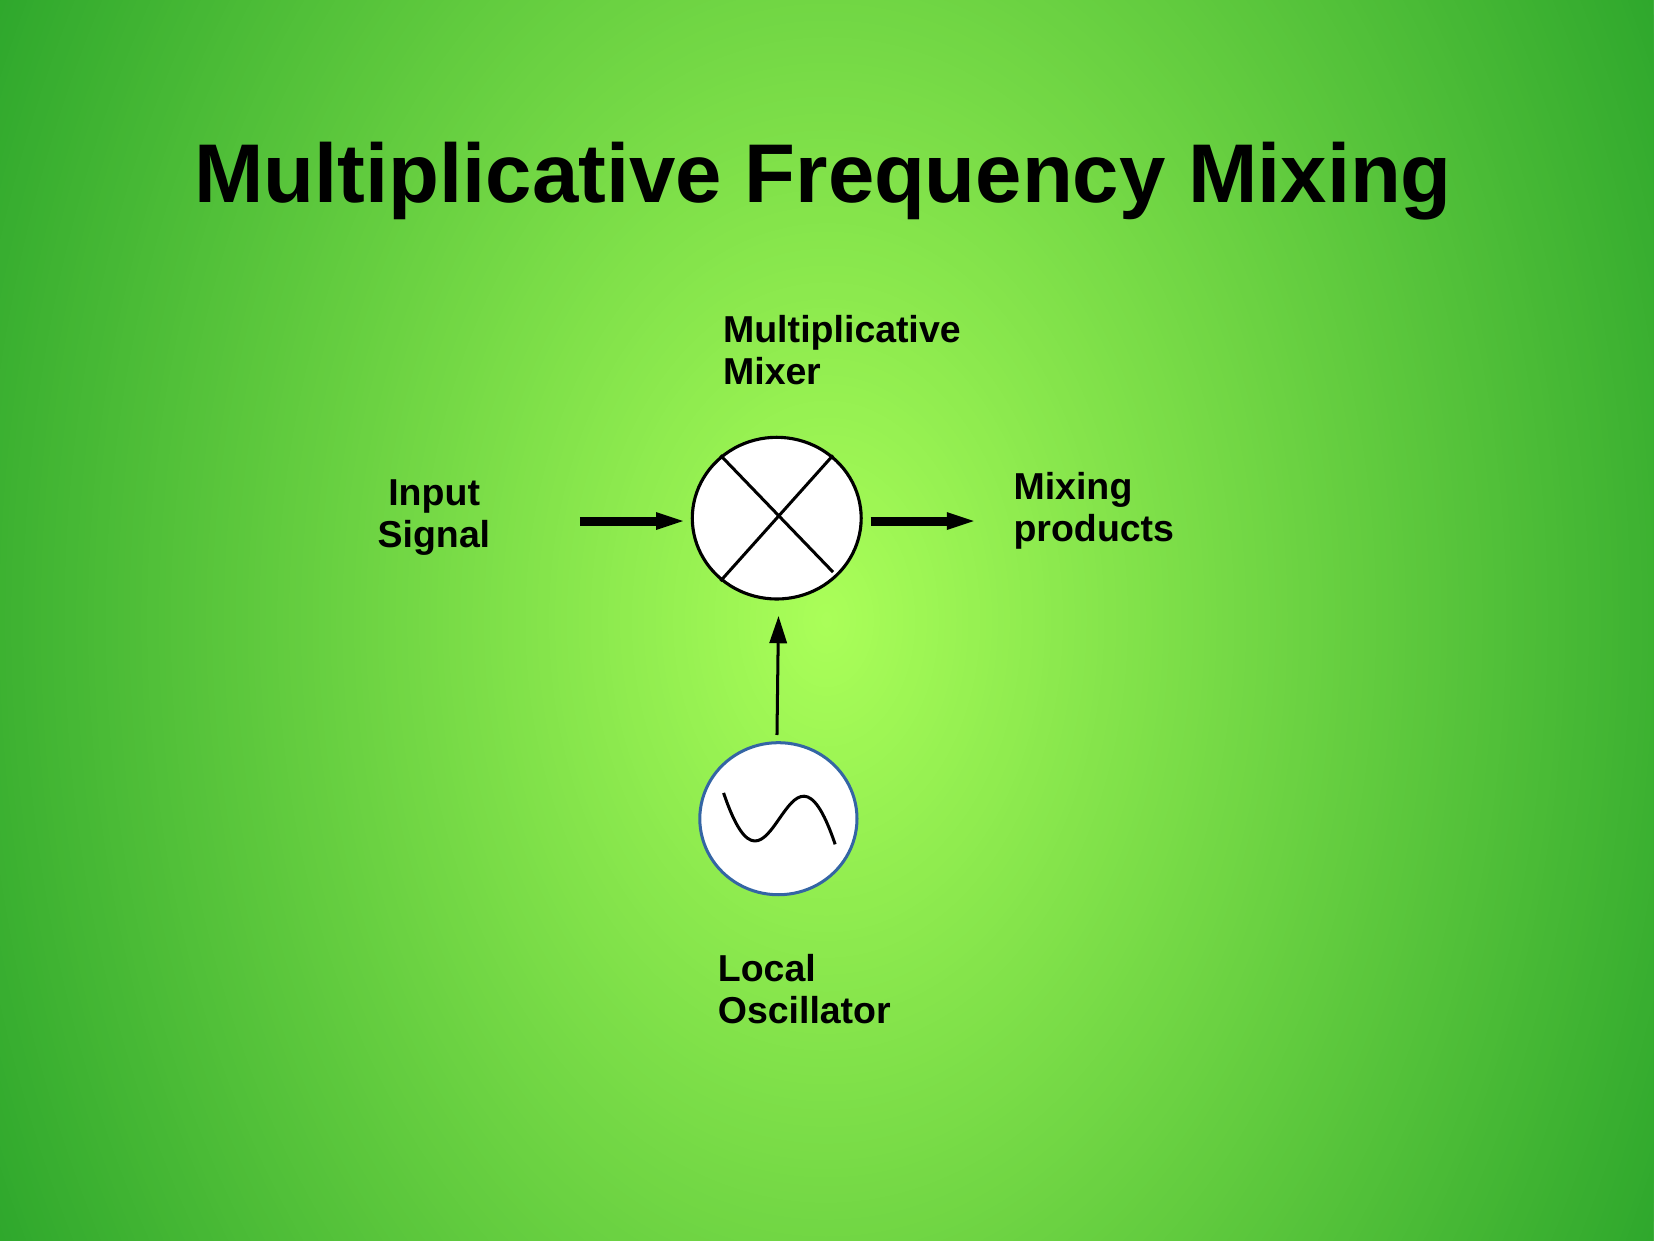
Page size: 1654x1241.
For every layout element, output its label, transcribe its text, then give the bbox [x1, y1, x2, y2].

text_box Multiplicative Mixer [706, 300, 1021, 409]
text_box [724, 437, 830, 512]
text_box Input Signal [360, 460, 586, 587]
text_box Multiplicative Frequency Mixing [180, 120, 1561, 229]
text_box Local Oscillator [703, 940, 957, 1059]
text_box [692, 458, 775, 578]
text_box [699, 742, 858, 895]
text_box Mixing products [998, 457, 1237, 577]
text_box [723, 458, 862, 599]
